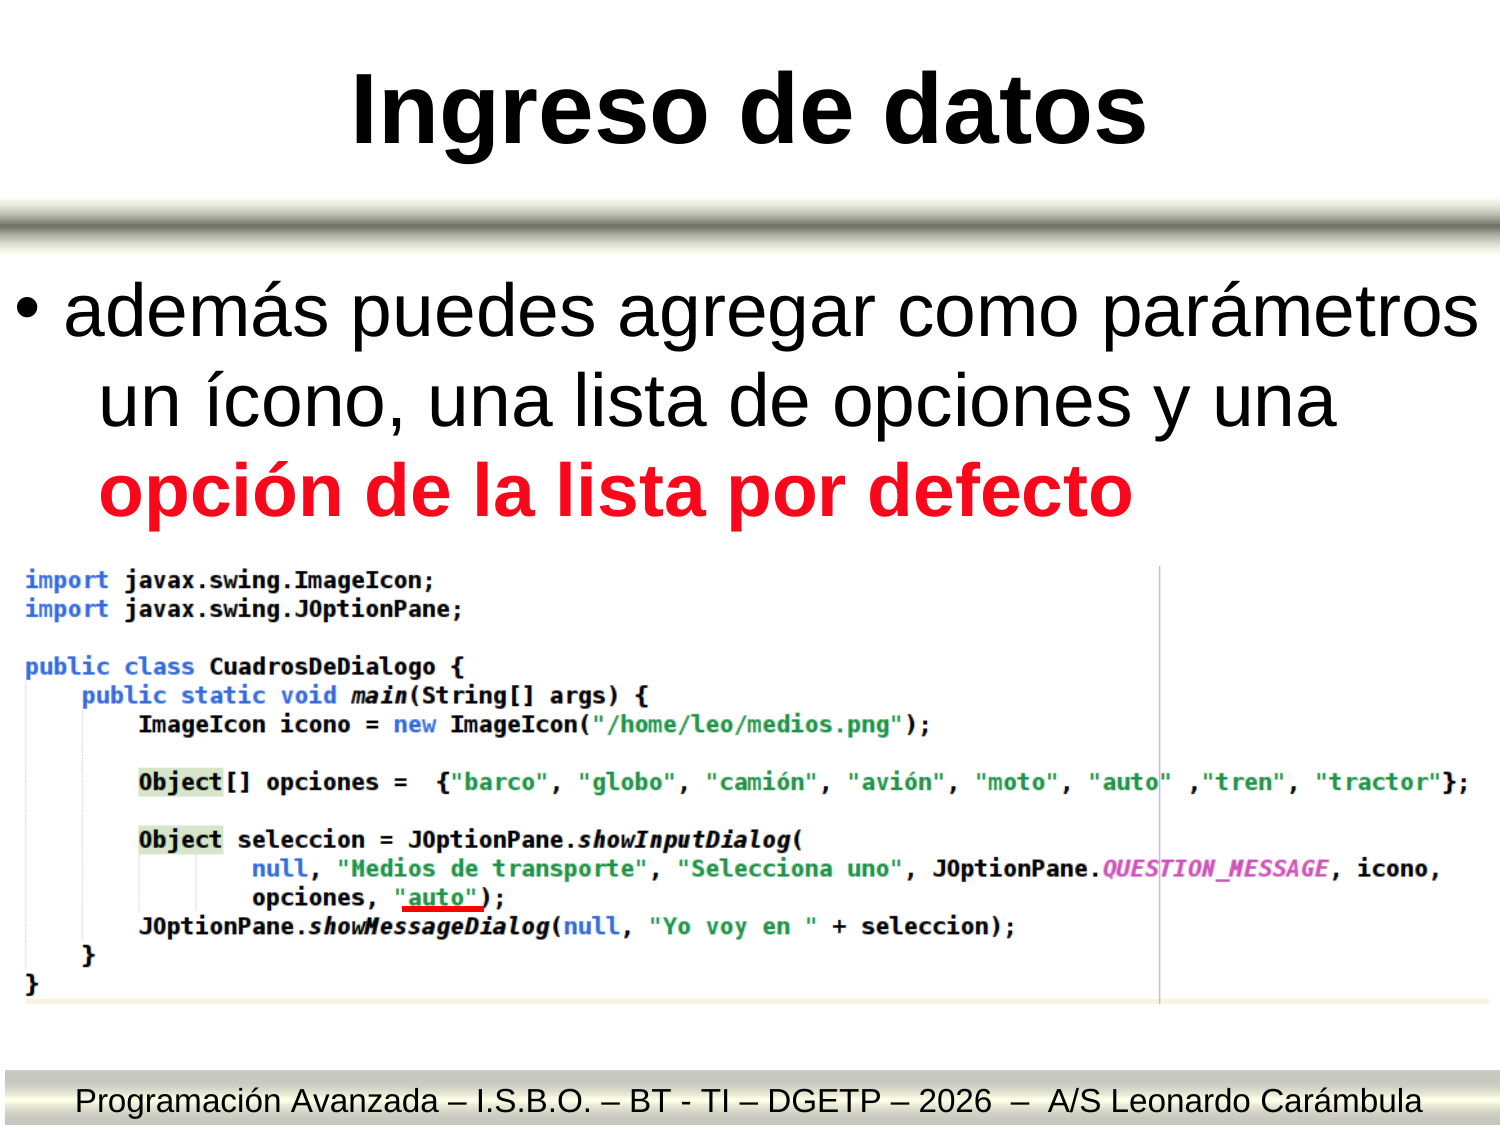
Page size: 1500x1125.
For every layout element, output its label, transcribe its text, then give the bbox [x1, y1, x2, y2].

picture [11, 566, 1489, 1004]
title Ingreso de datos [0, 9, 1500, 198]
list además puedes agregar como parámetros un ícono, una lista de opciones y una opción de la lista por defecto [0, 253, 1500, 1023]
